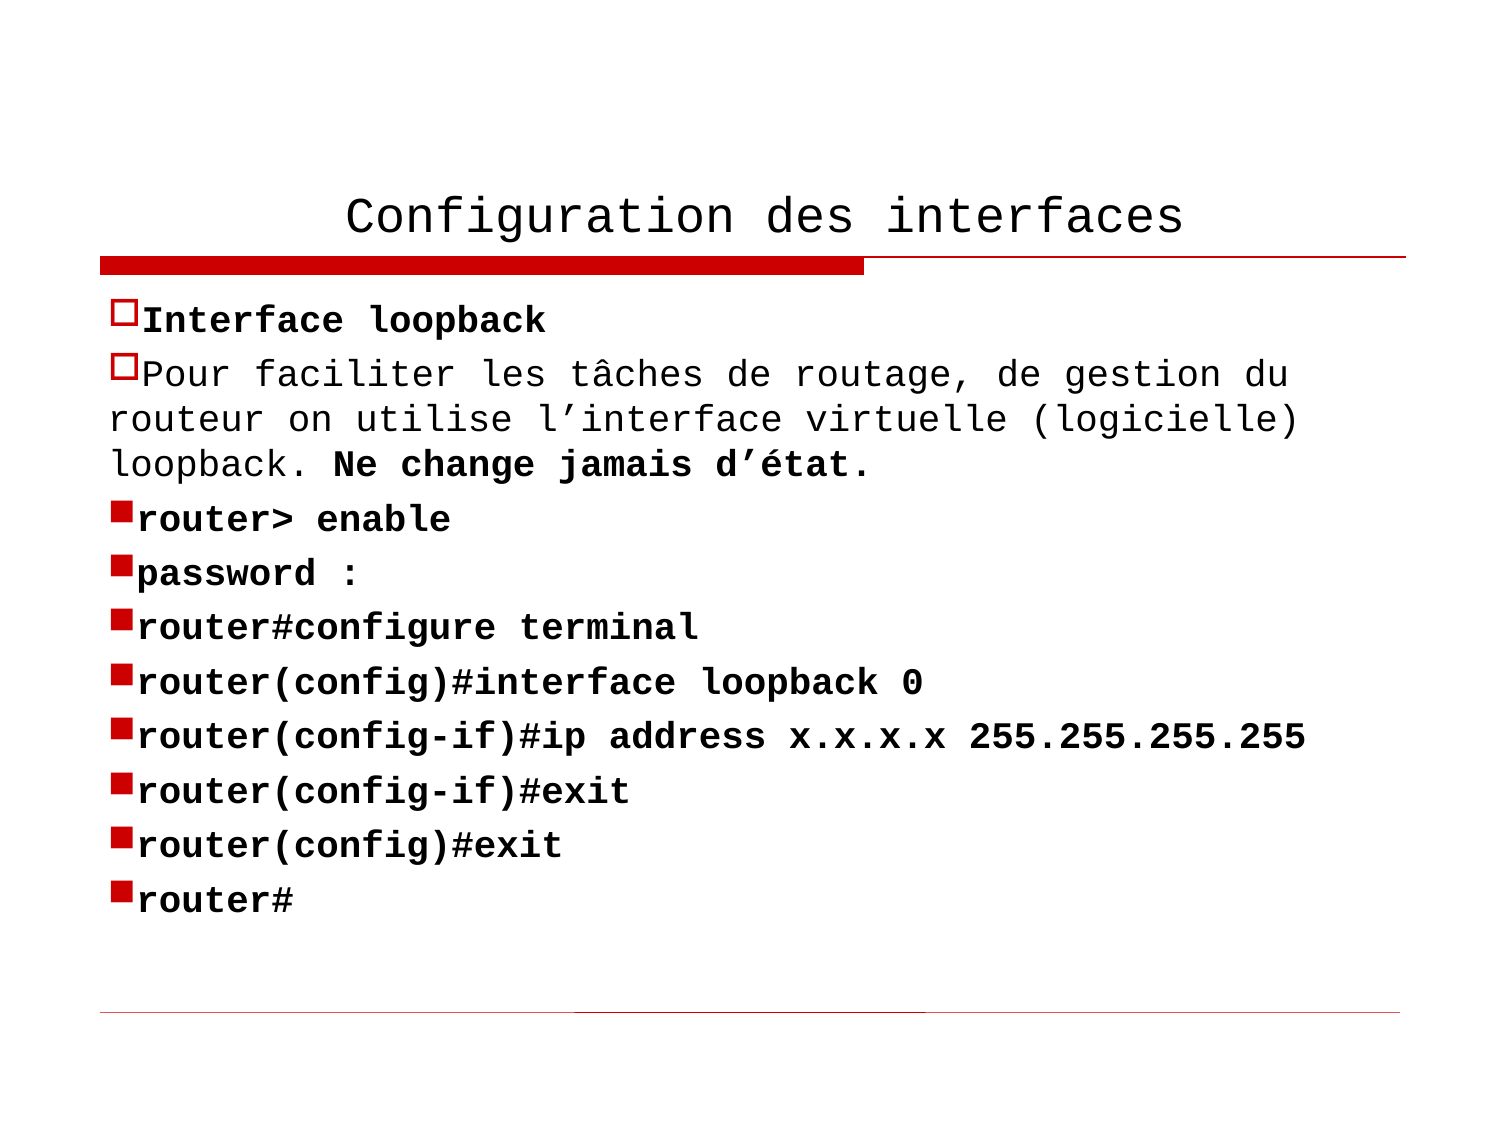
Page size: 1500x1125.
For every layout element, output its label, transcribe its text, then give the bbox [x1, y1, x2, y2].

title Configuration des interfaces [94, 50, 1407, 250]
list Interface loopback Pour faciliter les tâches de routage, de gestion du routeur on utilise l’interface virtuelle (logicielle) loopback. Ne change jamais d’état. router> enable password : router#configure terminal router(config)#interface loopback 0 router(config-if)#ip address x.x.x.x 255.255.255.255 router(config-if)#exit router(config)#exit router# [92, 287, 1406, 988]
